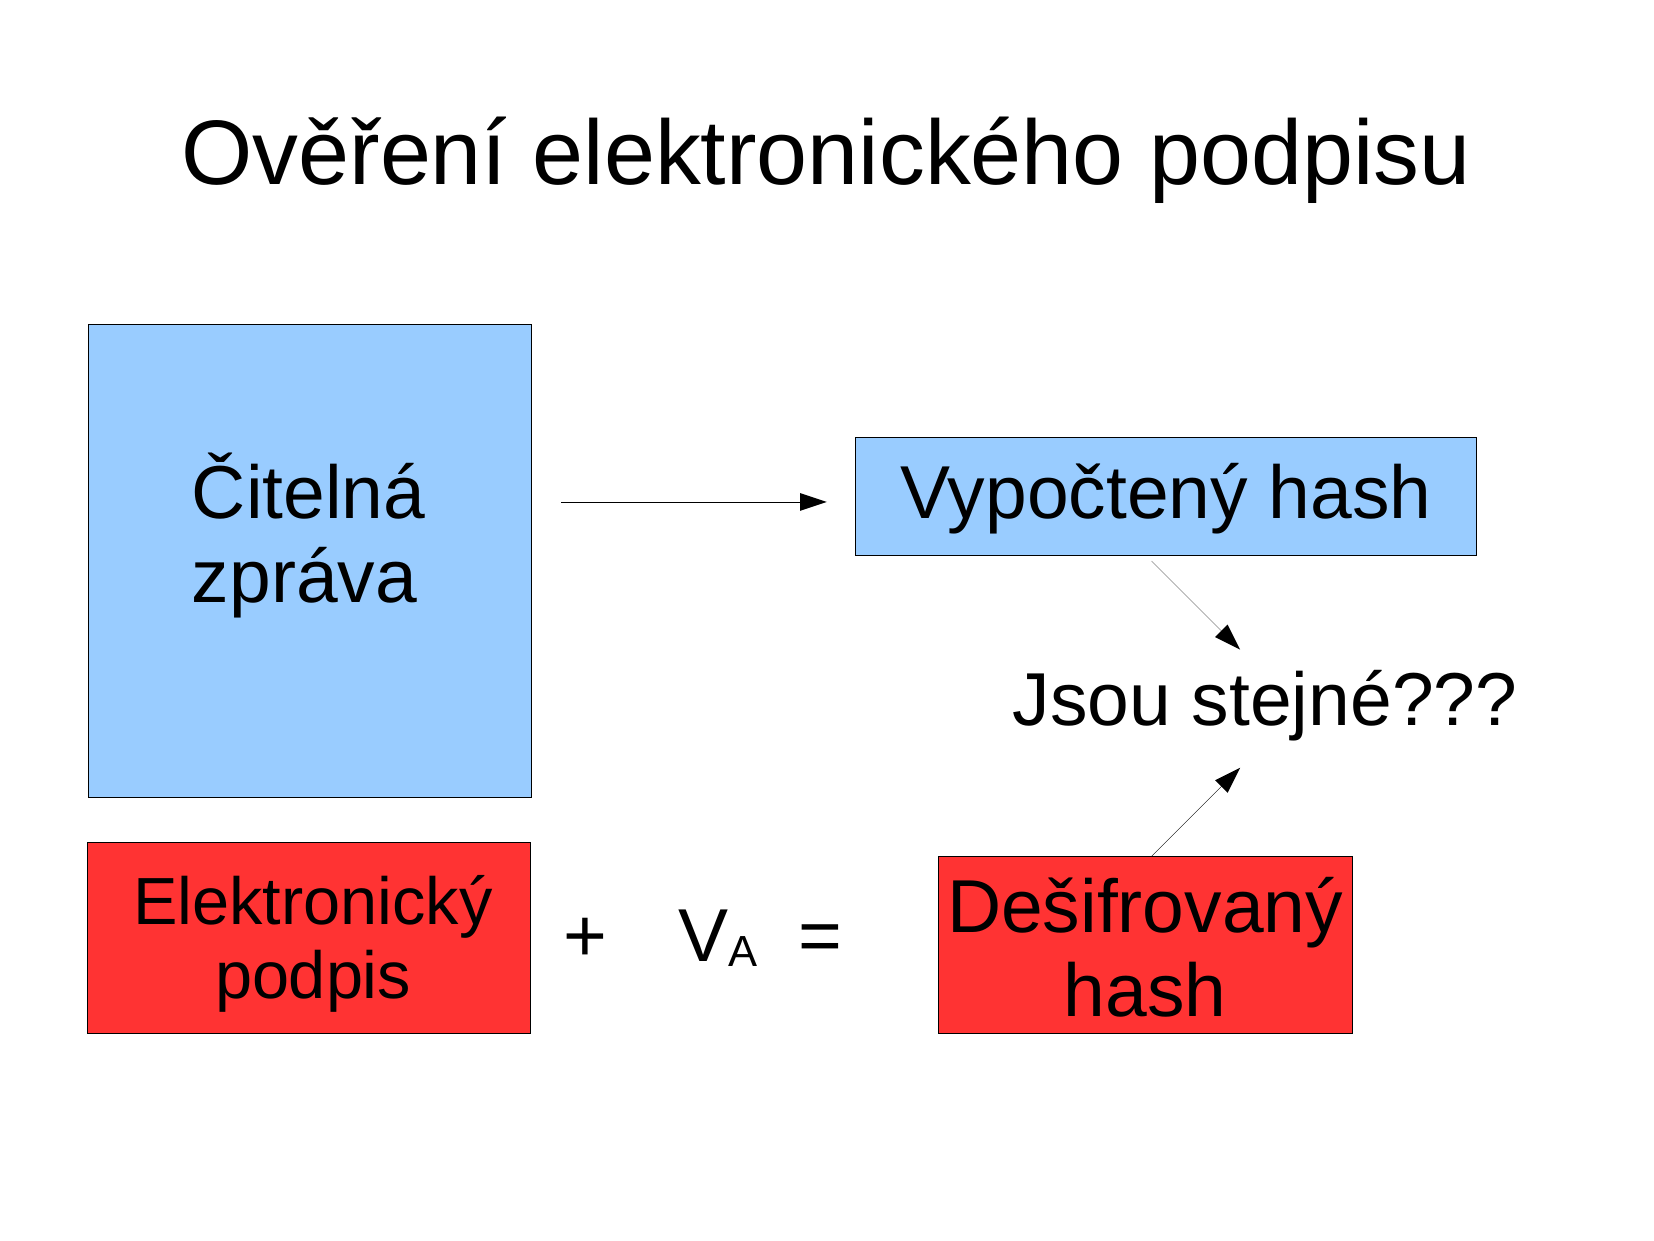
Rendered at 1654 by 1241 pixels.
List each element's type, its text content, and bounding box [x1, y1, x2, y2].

text_box [88, 324, 532, 798]
text_box Dešifrovaný hash [923, 856, 1367, 1040]
title Ověření elektronického podpisu [82, 56, 1571, 250]
text_box [87, 842, 531, 1034]
text_box + [549, 885, 609, 985]
text_box Elektronický podpis [106, 856, 520, 1021]
text_box Jsou stejné??? [998, 649, 1560, 749]
text_box Čitelná zpráva [177, 442, 443, 650]
text_box VA = [637, 885, 904, 1010]
text_box Vypočtený hash [885, 442, 1477, 542]
text_box [855, 437, 1477, 556]
